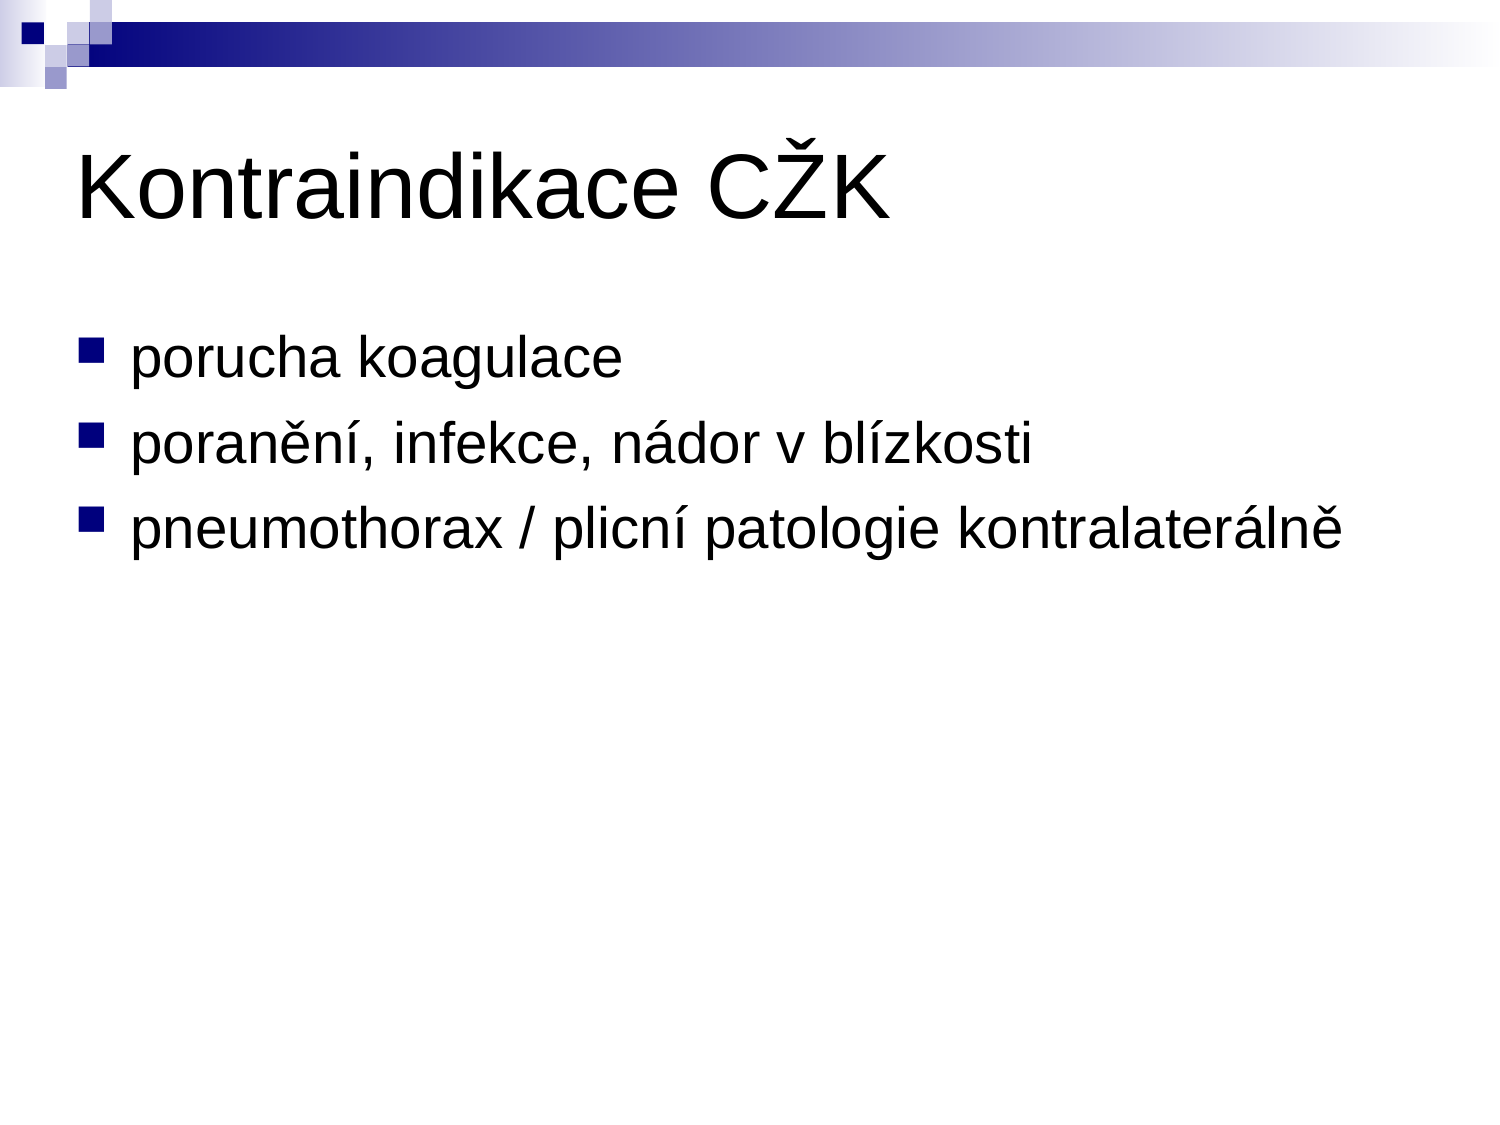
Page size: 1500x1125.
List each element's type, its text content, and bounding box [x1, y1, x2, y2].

list porucha koagulace poranění, infekce, nádor v blízkosti pneumothorax / plicní patologie kontralaterálně [75, 324, 1426, 963]
title Kontraindikace CŽK [75, 75, 1426, 301]
